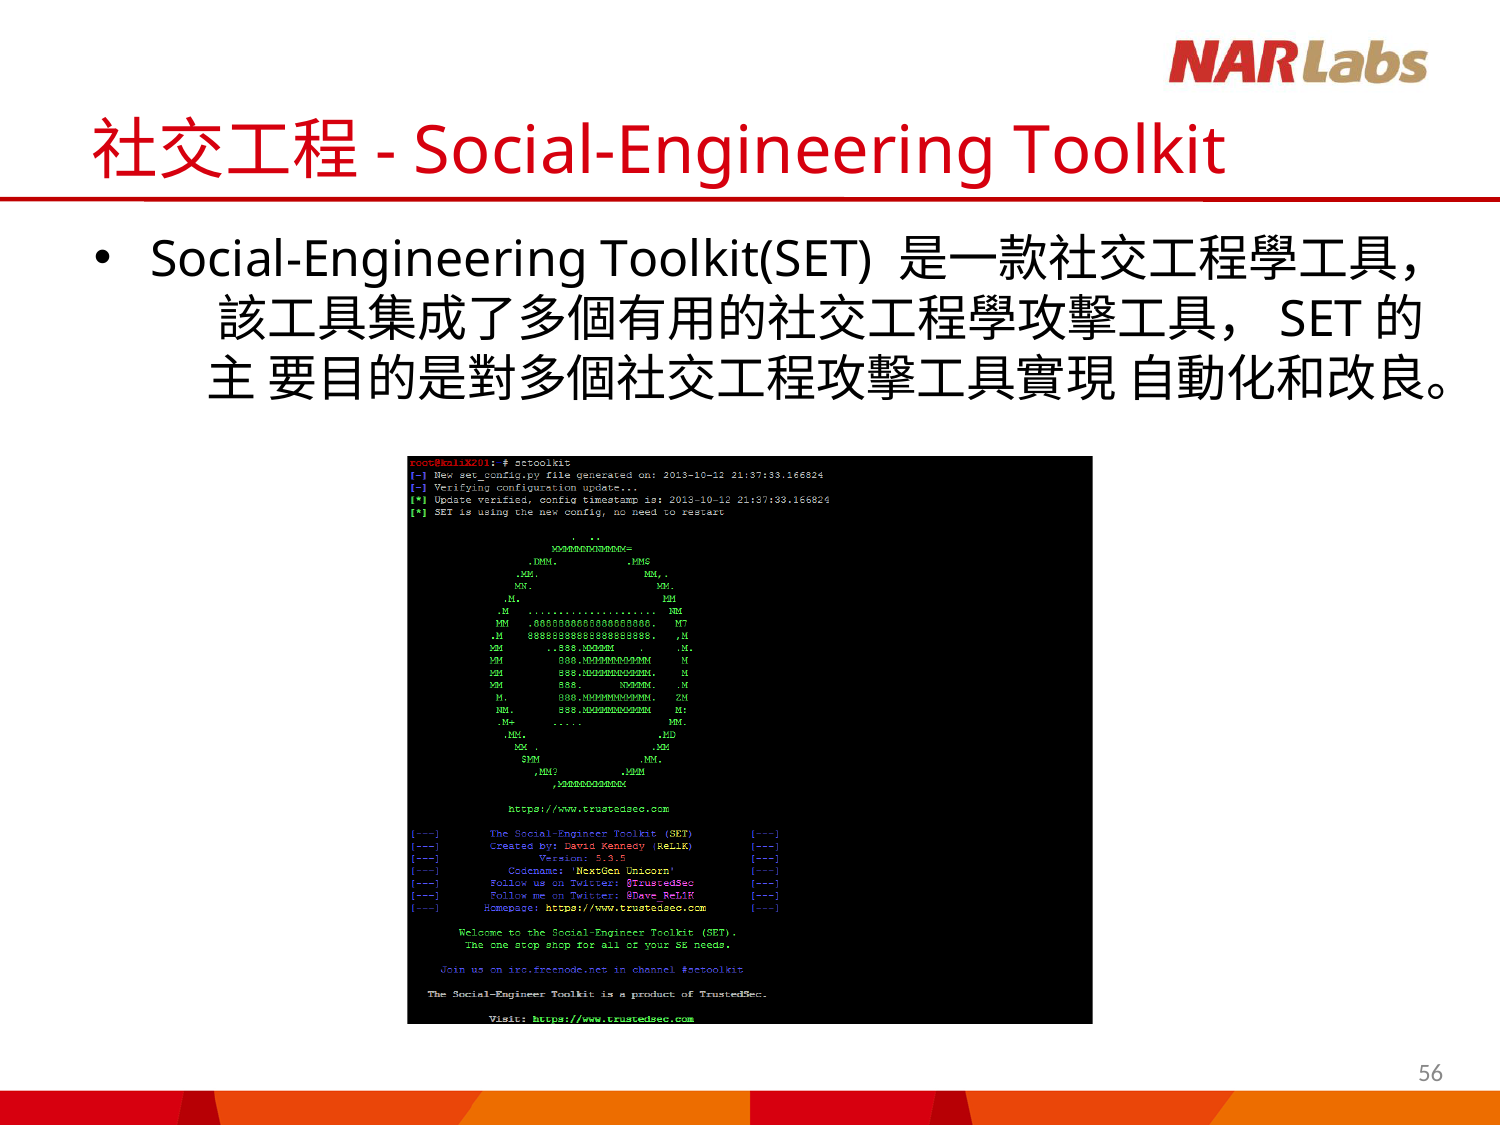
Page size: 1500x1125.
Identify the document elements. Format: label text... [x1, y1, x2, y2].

text_box Social-Engineering Toolkit(SET) 是一款社交工程學工具， 該工具集成了多個有用的社交工程學攻擊工具，SET的主 要目的是對多個社交工程攻擊工具實現 自動化和改良。 [89, 226, 1442, 408]
text_box [407, 456, 1093, 1023]
text_box 51 [1414, 1056, 1448, 1090]
title 社交工程- Social-Engineering Toolkit [89, 107, 1411, 189]
